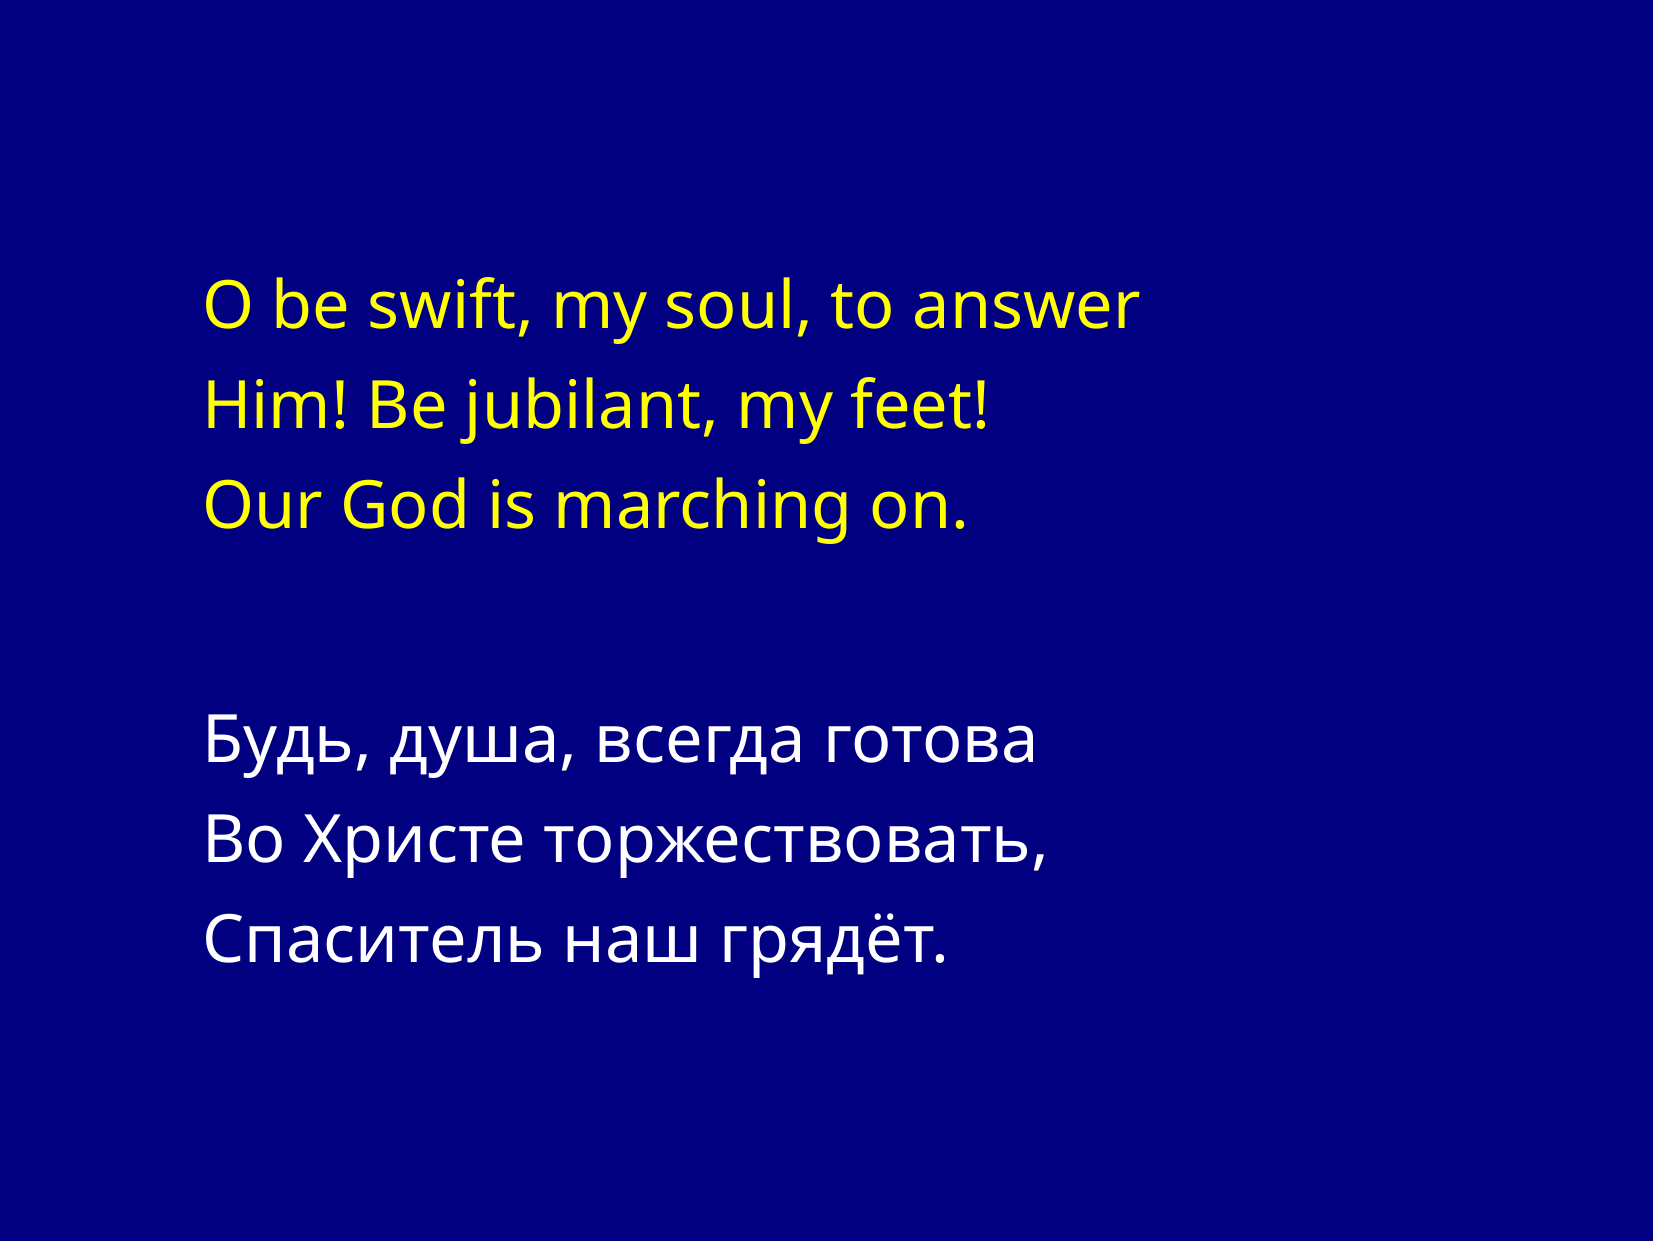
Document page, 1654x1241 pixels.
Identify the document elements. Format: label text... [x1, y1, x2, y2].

text_box O be swift, my soul, to answer Him! Be jubilant, my feet! Our God is marching on. [75, 150, 1576, 638]
text_box Будь, душа, всегда готова Во Христе торжествовать, Спаситель наш грядёт. [75, 675, 1576, 1163]
